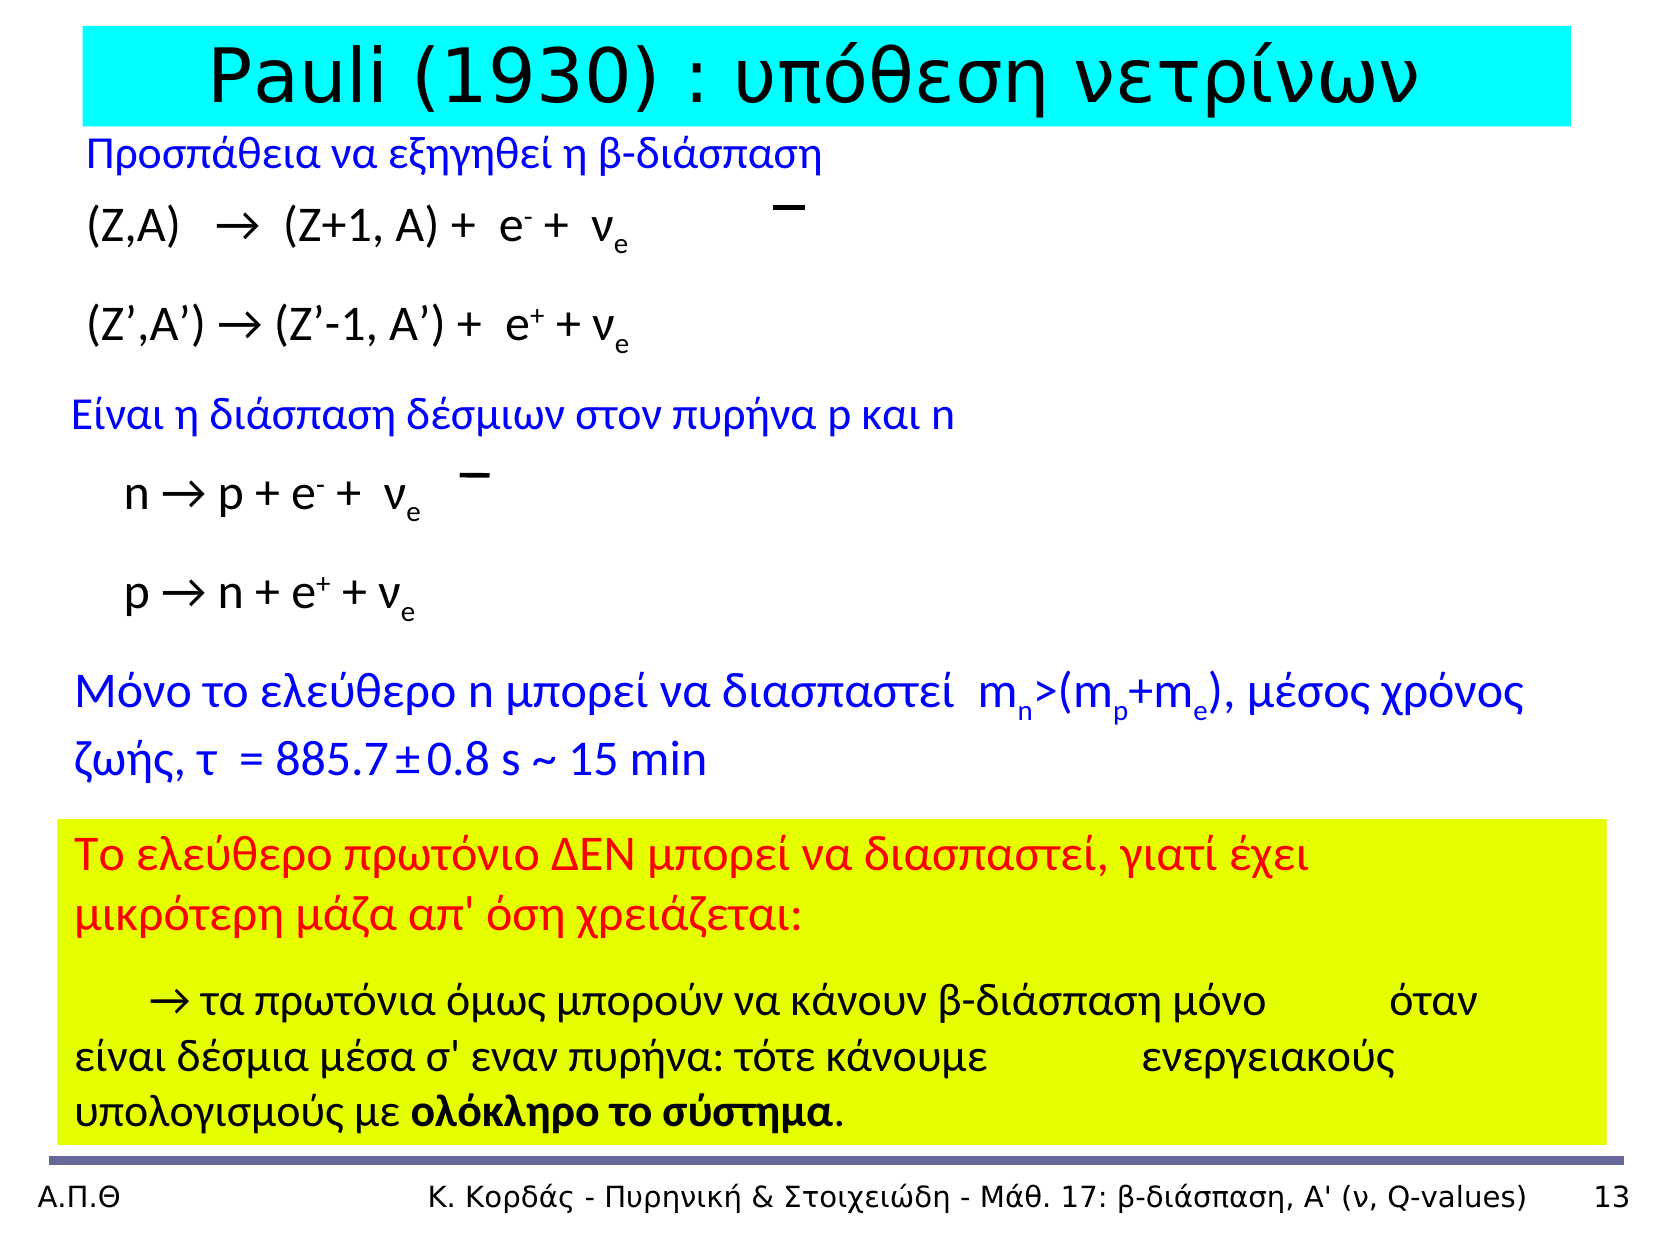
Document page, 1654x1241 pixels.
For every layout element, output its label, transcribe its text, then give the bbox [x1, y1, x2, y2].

title Pauli (1930) : υπόθεση νετρίνων [82, 25, 1571, 127]
text_box Μόνο το ελεύθερο n μπορεί να διασπαστεί mn>(mp+me), μέσος χρόνος ζωής, τ = 885.7 ± 0.8 s ~ 15 min Το ελεύθερο πρωτόνιο ΔΕΝ μπορεί να διασπαστεί, γιατί έχει μικρότερη μάζα απ' όση χρειάζεται: → τα πρωτόνια όμως μπορούν να κάνουν β-διάσπαση μόνο όταν είναι δέσμια μέσα σ' εναν πυρήνα: τότε κάνουμε ενεργειακούς υπολογισμούς με ολόκληρο το σύστημα. [59, 649, 1542, 1144]
text_box [57, 819, 1607, 1145]
text_box (Z,A) → (Z+1, A) + e- + νe (Z’,A’) → (Z’-1, A’) + e+ + νe [71, 183, 1380, 566]
text_box n → p + e- + νe p → n + e+ + νe [108, 451, 630, 649]
text_box Είναι η διάσπαση δέσμιων στον πυρήνα p και n [56, 376, 1191, 447]
text_box Προσπάθεια να εξηγηθεί η β-διάσπαση [71, 114, 1206, 186]
